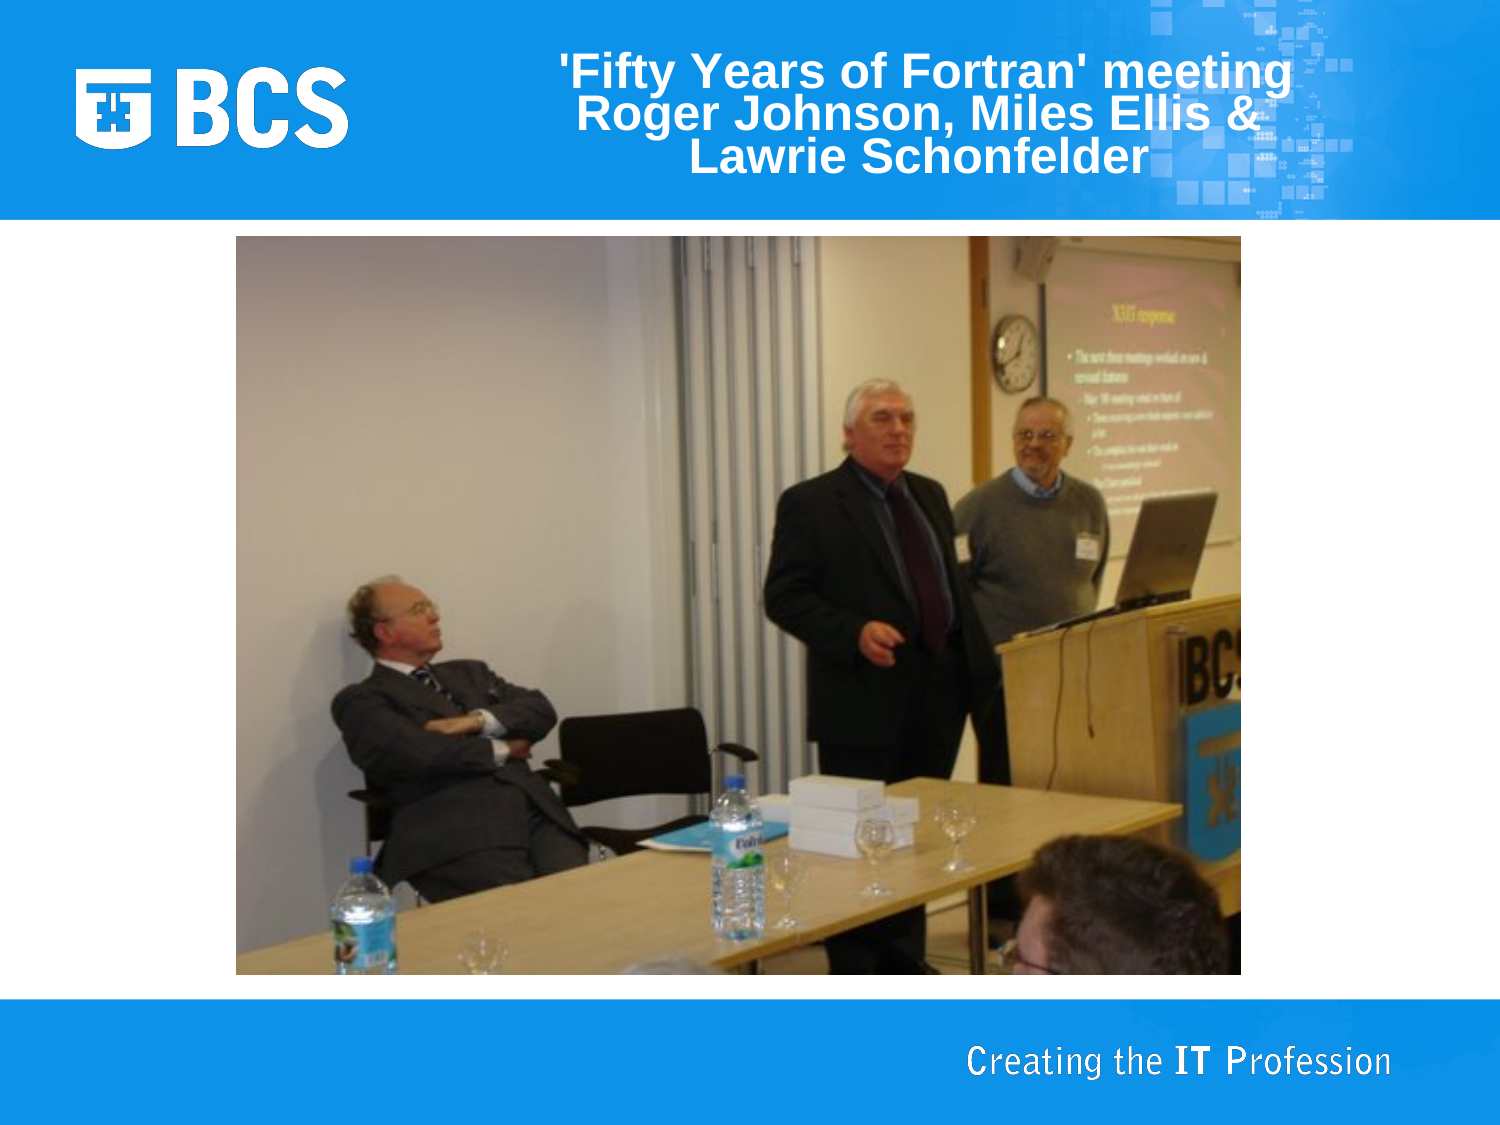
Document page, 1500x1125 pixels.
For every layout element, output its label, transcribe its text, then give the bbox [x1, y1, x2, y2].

picture [0, 1000, 1500, 1125]
title 'Fifty Years of Fortran' meeting Roger Johnson, Miles Ellis & Lawrie Schonfelder [368, 23, 1485, 214]
picture [0, 0, 1500, 219]
picture [236, 236, 1241, 975]
